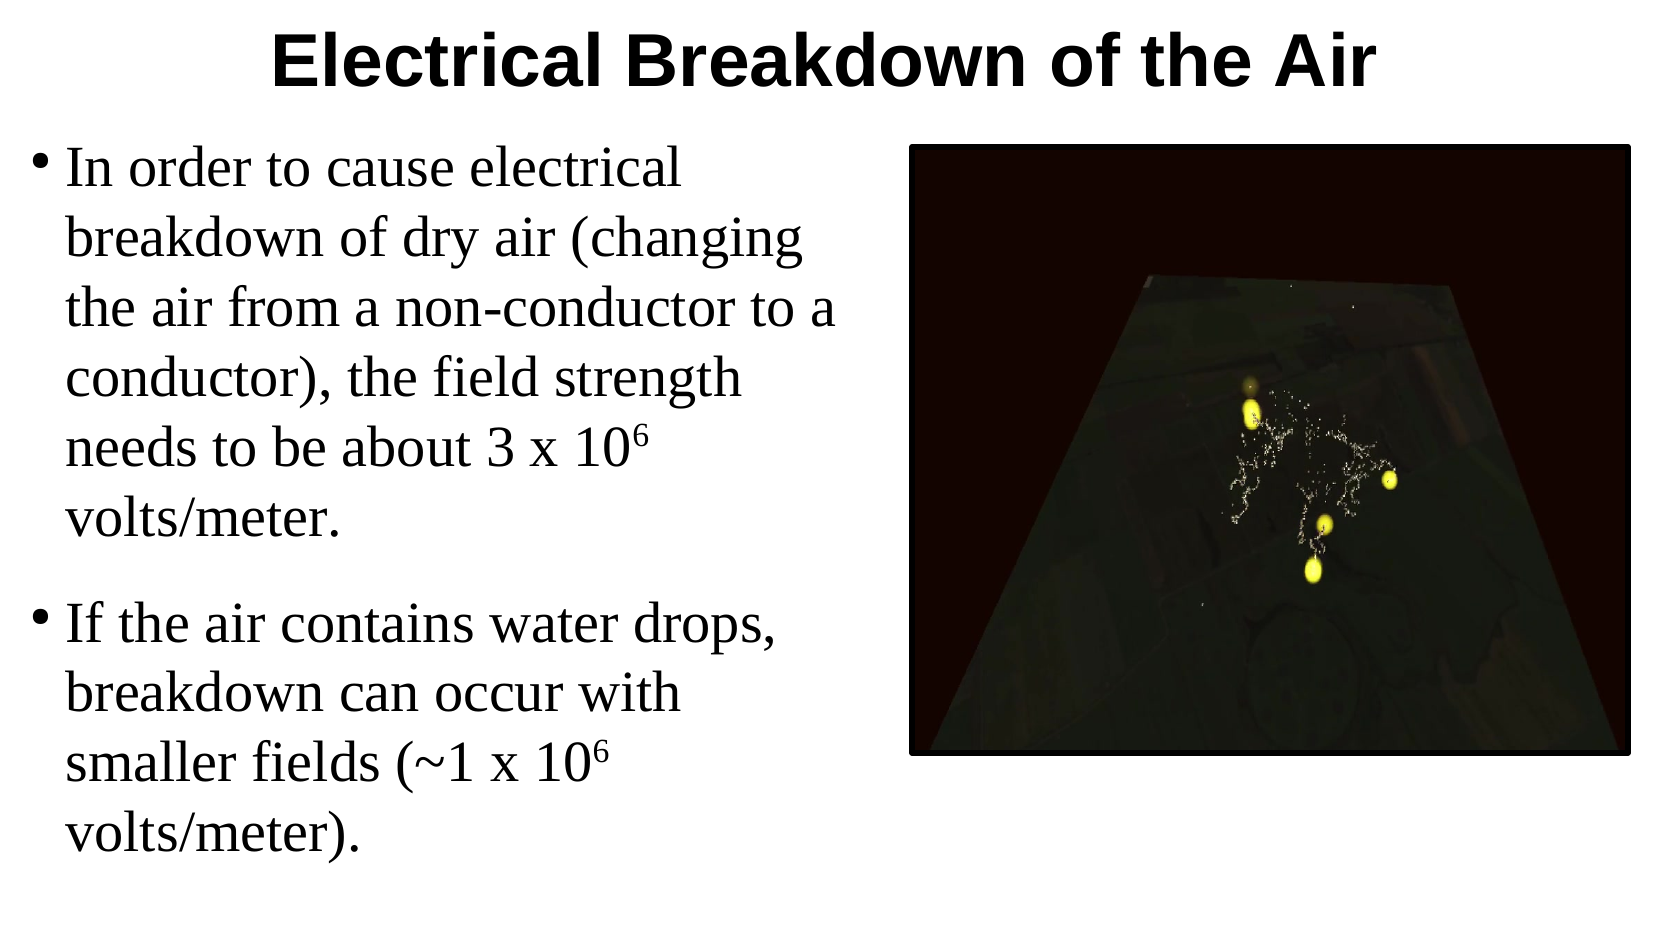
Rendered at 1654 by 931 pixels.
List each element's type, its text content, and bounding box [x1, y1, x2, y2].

title Electrical Breakdown of the Air [0, 5, 1654, 107]
text_box In order to cause electrical breakdown of dry air (changing the air from a non-conductor to a conductor), the field strength needs to be about 3 x 106 volts/meter. If the air contains water drops, breakdown can occur with smaller fields (~1 x 106 volts/meter). [4, 120, 863, 872]
picture [915, 150, 1625, 750]
